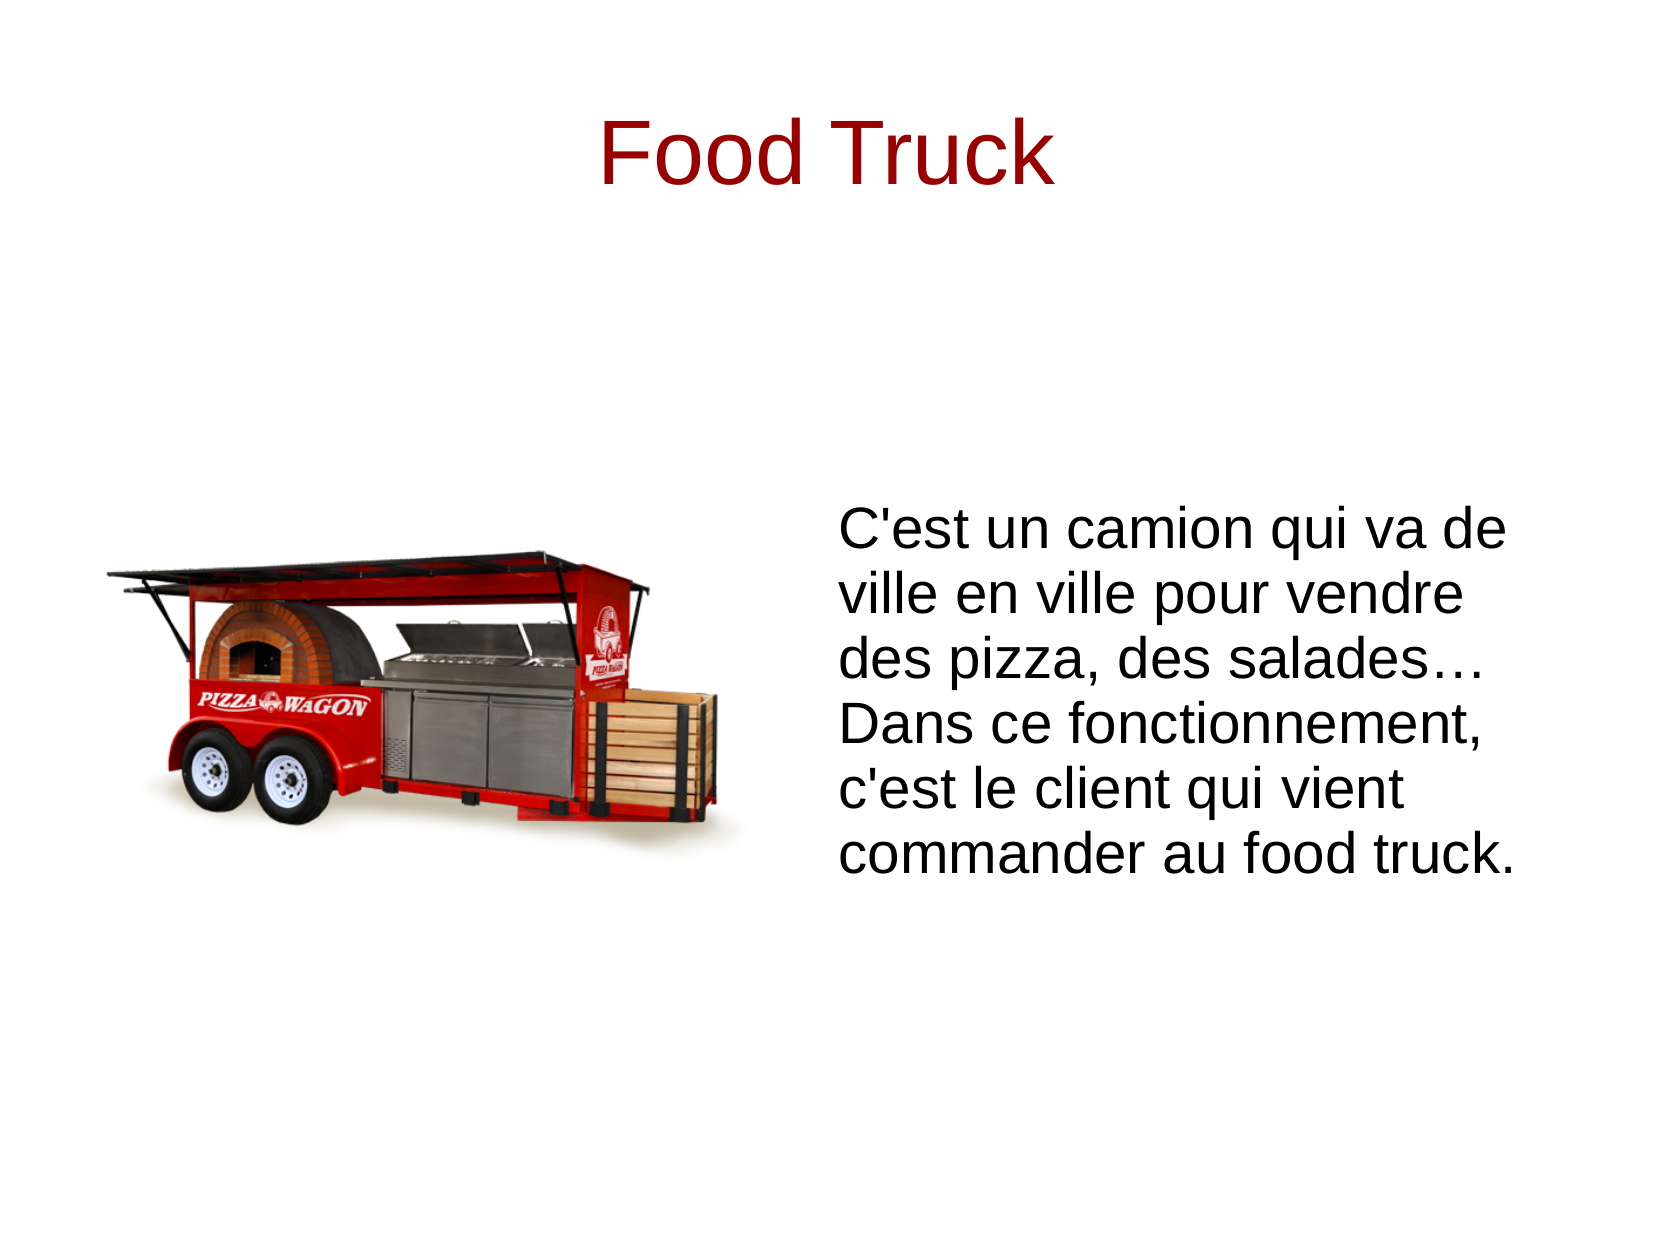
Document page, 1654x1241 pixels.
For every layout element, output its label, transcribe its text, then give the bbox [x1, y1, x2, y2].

title Food Truck [82, 49, 1571, 257]
list C'est un camion qui va de ville en ville pour vendre des pizza, des salades… Dans ce fonctionnement, c'est le client qui vient commander au food truck. [838, 496, 1565, 927]
picture [82, 531, 809, 868]
